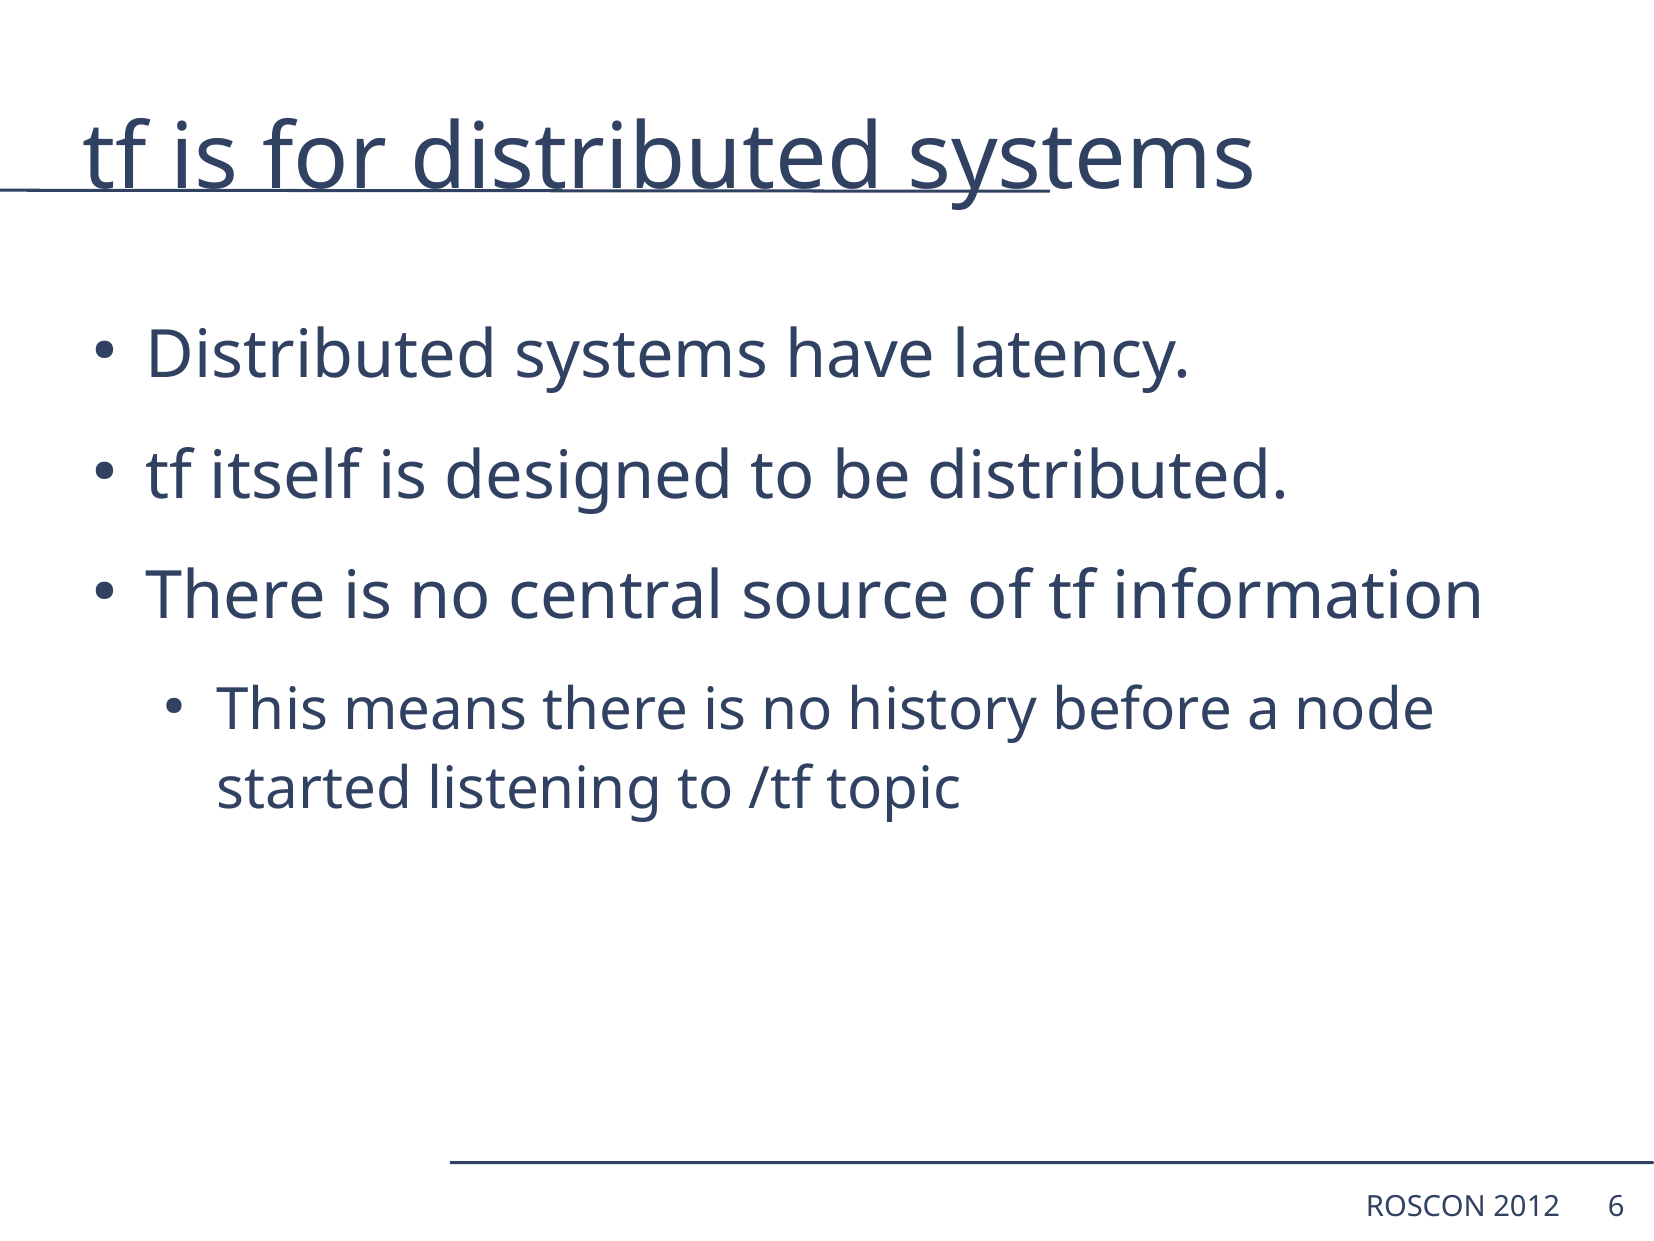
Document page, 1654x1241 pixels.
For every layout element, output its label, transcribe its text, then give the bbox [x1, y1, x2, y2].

list Distributed systems have latency. tf itself is designed to be distributed. There is no central source of tf information This means there is no history before a node started listening to /tf topic [75, 306, 1564, 1126]
title tf is for distributed systems [82, 56, 1571, 250]
